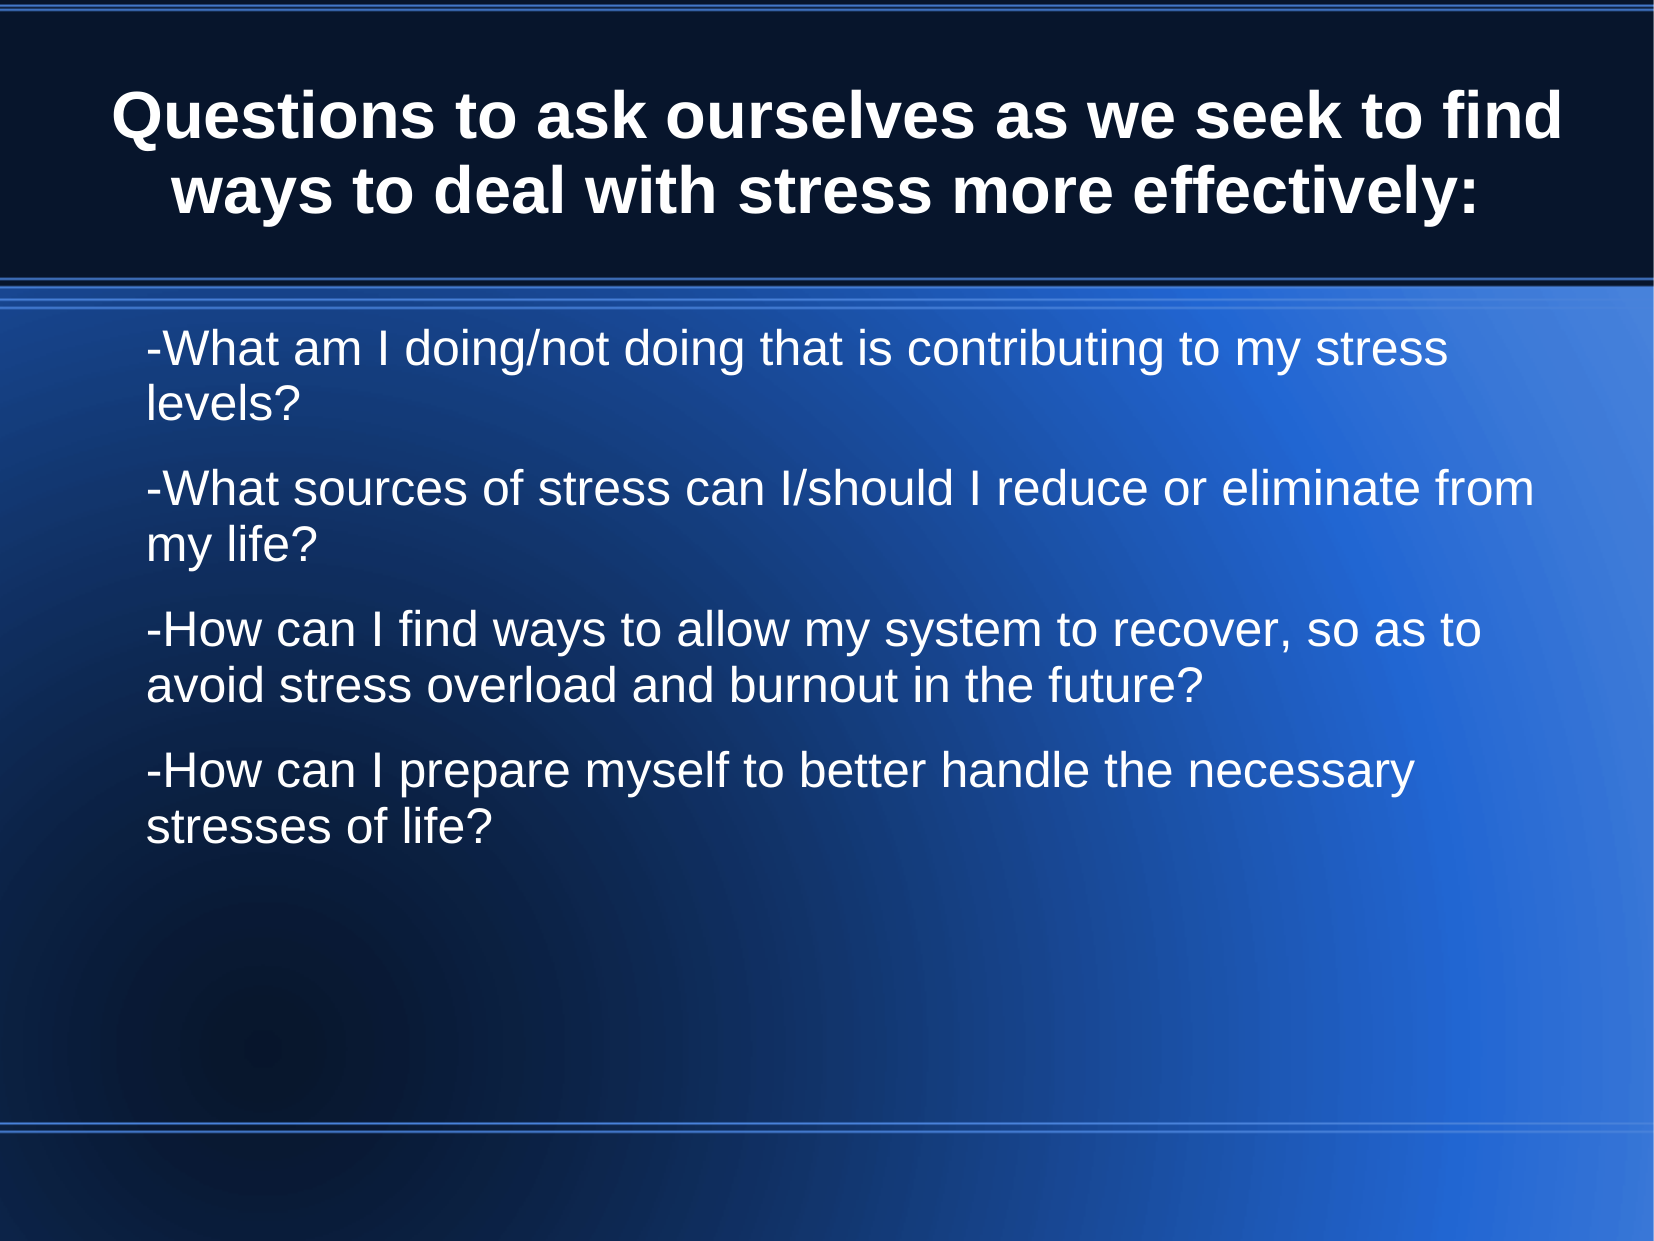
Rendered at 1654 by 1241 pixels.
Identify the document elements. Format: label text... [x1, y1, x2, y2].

list -What am I doing/not doing that is contributing to my stress levels? -What sources of stress can I/should I reduce or eliminate from my life? -How can I find ways to allow my system to recover, so as to avoid stress overload and burnout in the future? -How can I prepare myself to better handle the necessary stresses of life? [75, 319, 1564, 1129]
title Questions to ask ourselves as we seek to find ways to deal with stress more effectively: [82, 49, 1571, 257]
picture [0, 0, 1654, 1241]
